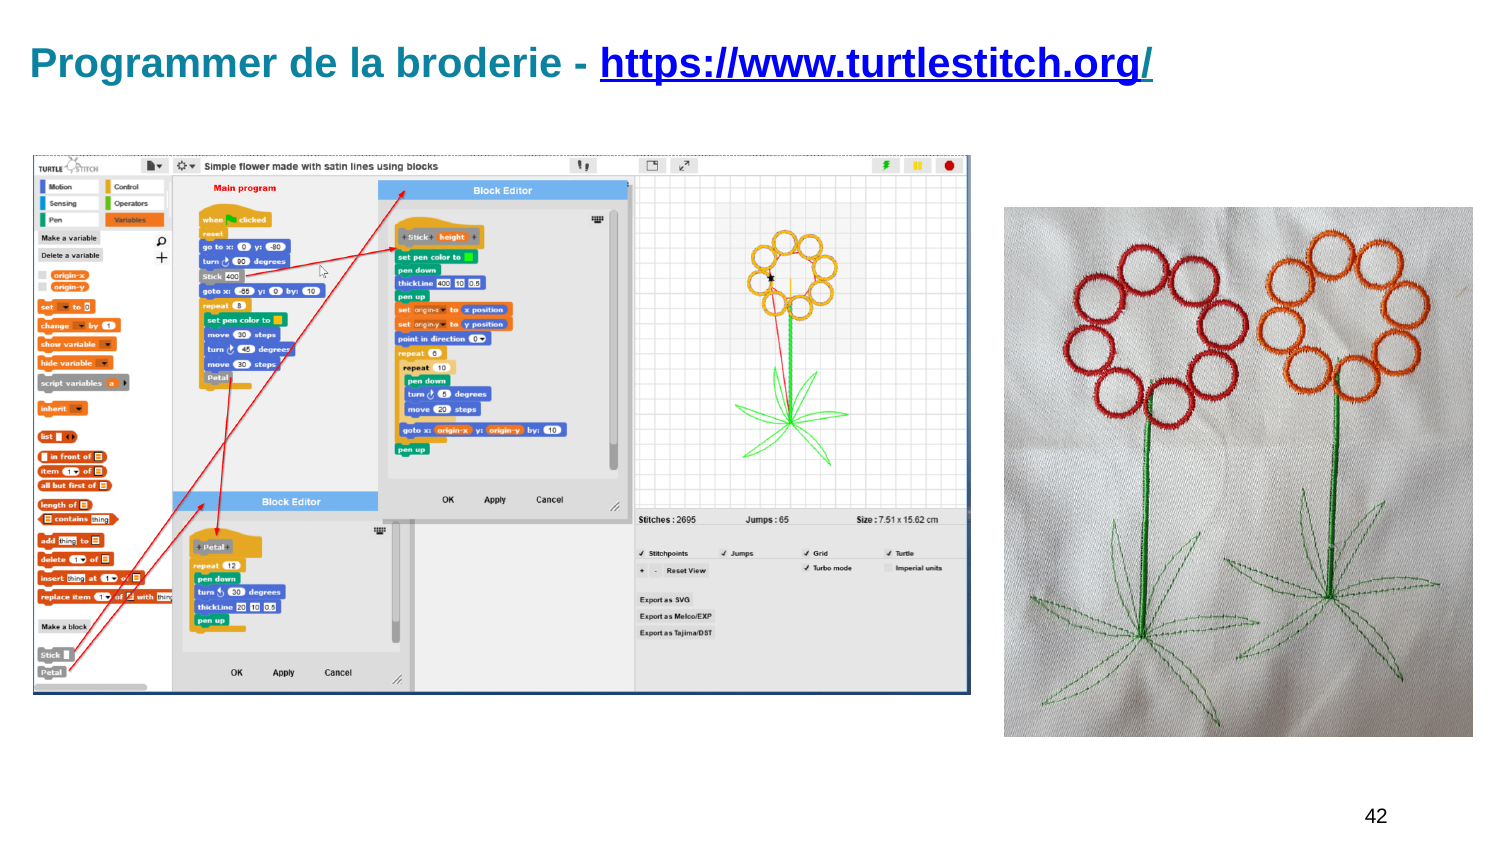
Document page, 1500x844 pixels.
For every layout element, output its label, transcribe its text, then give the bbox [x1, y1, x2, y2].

picture [1004, 207, 1473, 737]
slide_number <numéro> [1285, 802, 1388, 830]
picture [33, 155, 971, 695]
title Programmer de la broderie - https://www.turtlestitch.org/ [29, 29, 1484, 142]
